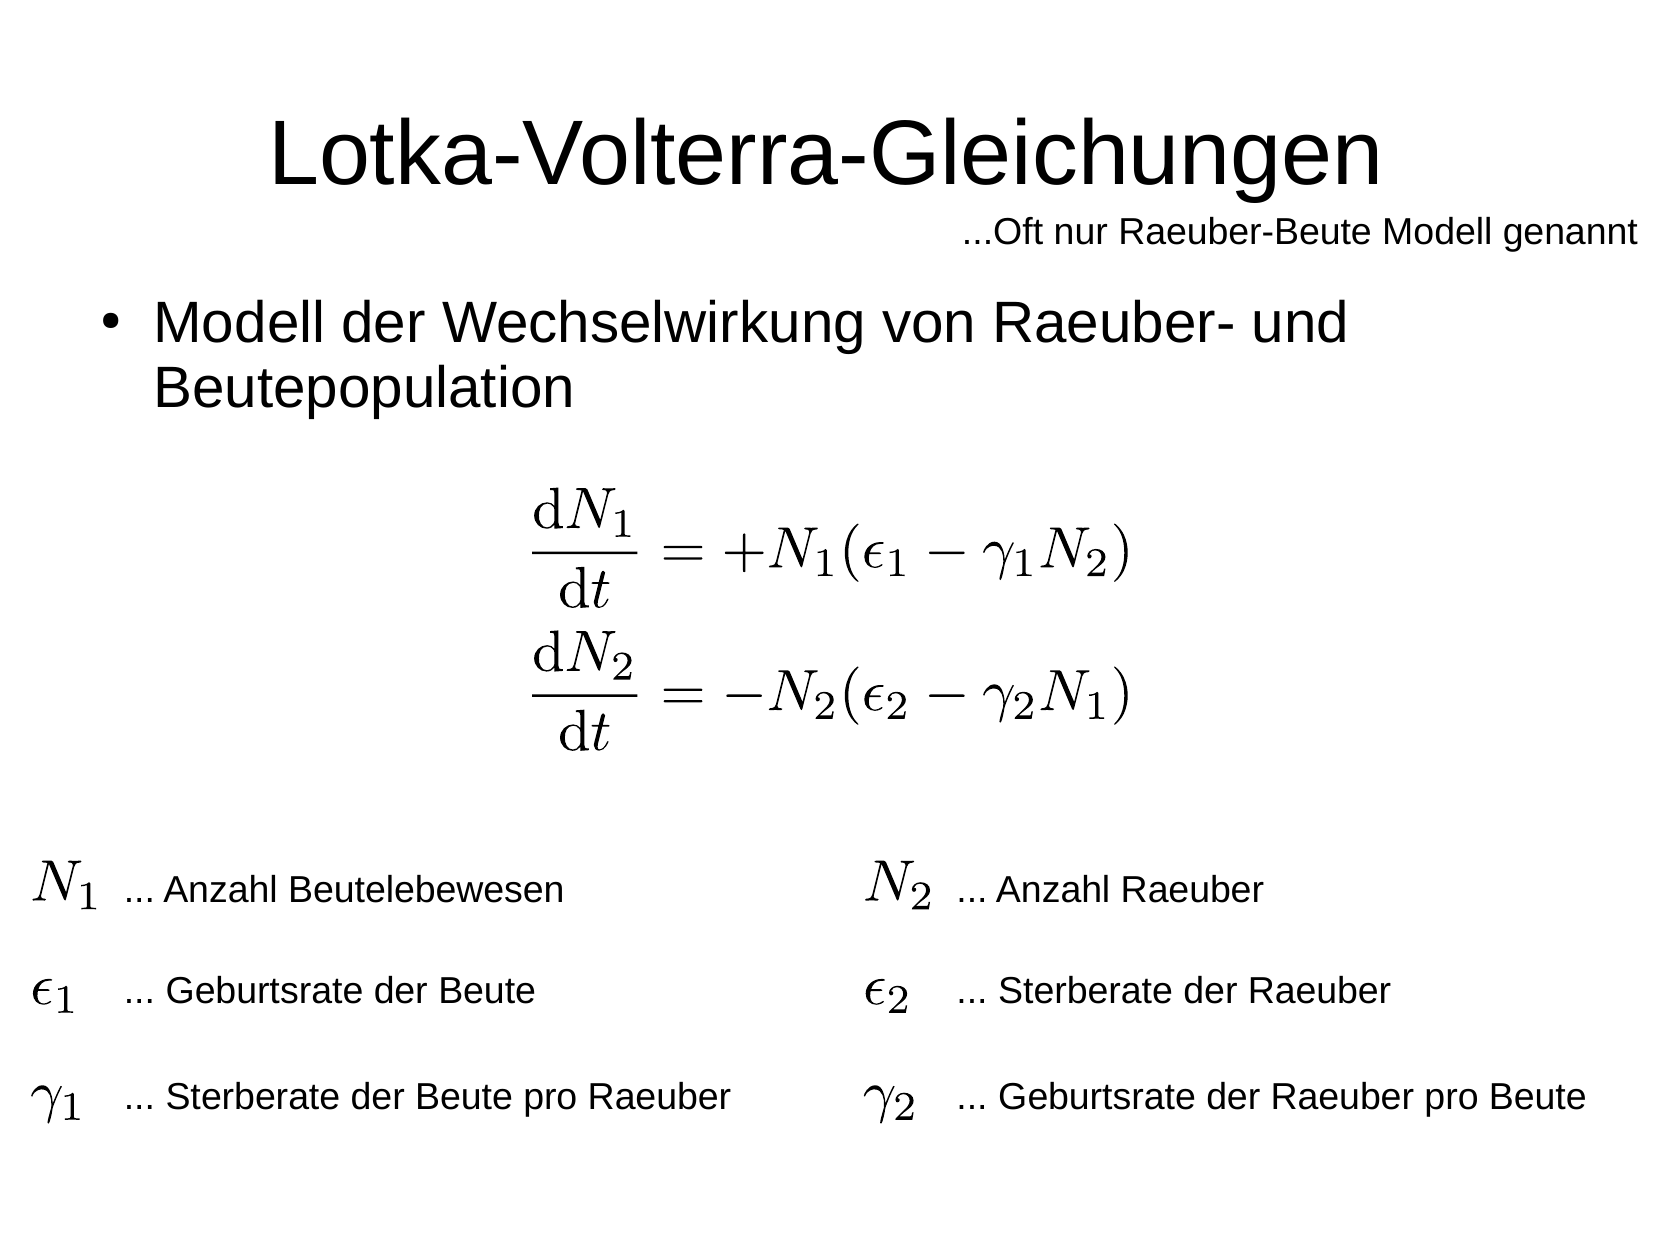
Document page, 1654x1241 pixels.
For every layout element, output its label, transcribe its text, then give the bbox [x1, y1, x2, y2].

title Lotka-Volterra-Gleichungen [82, 49, 1571, 257]
text_box [30, 978, 77, 1013]
text_box [862, 860, 933, 910]
text_box ... Geburtsrate der Beute [109, 962, 552, 1019]
text_box [862, 978, 910, 1013]
text_box ... Sterberate der Raeuber [941, 962, 1407, 1019]
text_box ... Geburtsrate der Raeuber pro Beute [941, 1068, 1603, 1126]
text_box ...Oft nur Raeuber-Beute Modell genannt [947, 202, 1654, 260]
text_box [30, 1085, 84, 1124]
text_box [862, 1085, 917, 1124]
text_box ... Anzahl Raeuber [941, 861, 1280, 919]
text_box ... Sterberate der Beute pro Raeuber [109, 1068, 748, 1126]
text_box [30, 860, 100, 910]
list Modell der Wechselwirkung von Raeuber- und Beutepopulation [82, 290, 1571, 1010]
text_box ... Anzahl Beutelebewesen [109, 861, 581, 919]
text_box [532, 487, 1134, 751]
